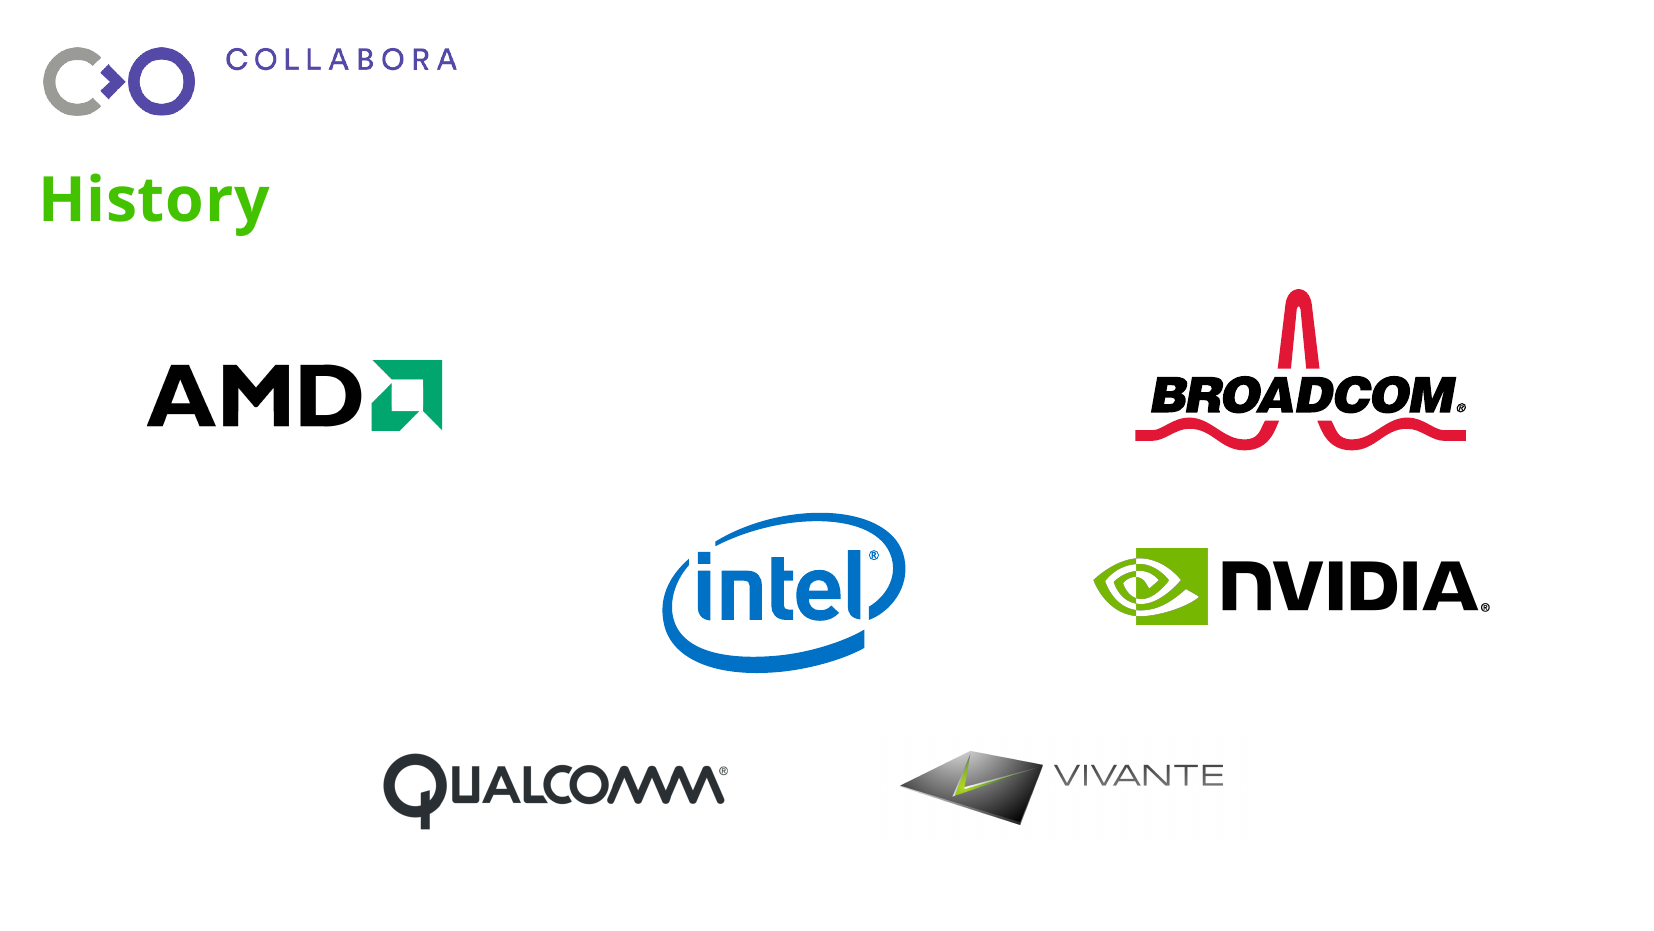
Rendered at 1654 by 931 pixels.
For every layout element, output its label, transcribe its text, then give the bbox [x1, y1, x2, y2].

picture [43, 47, 457, 116]
picture [870, 730, 1253, 846]
picture [117, 326, 472, 465]
picture [383, 753, 728, 831]
picture [661, 511, 907, 675]
picture [1093, 548, 1490, 625]
title History [38, 159, 1614, 216]
picture [1135, 289, 1467, 451]
